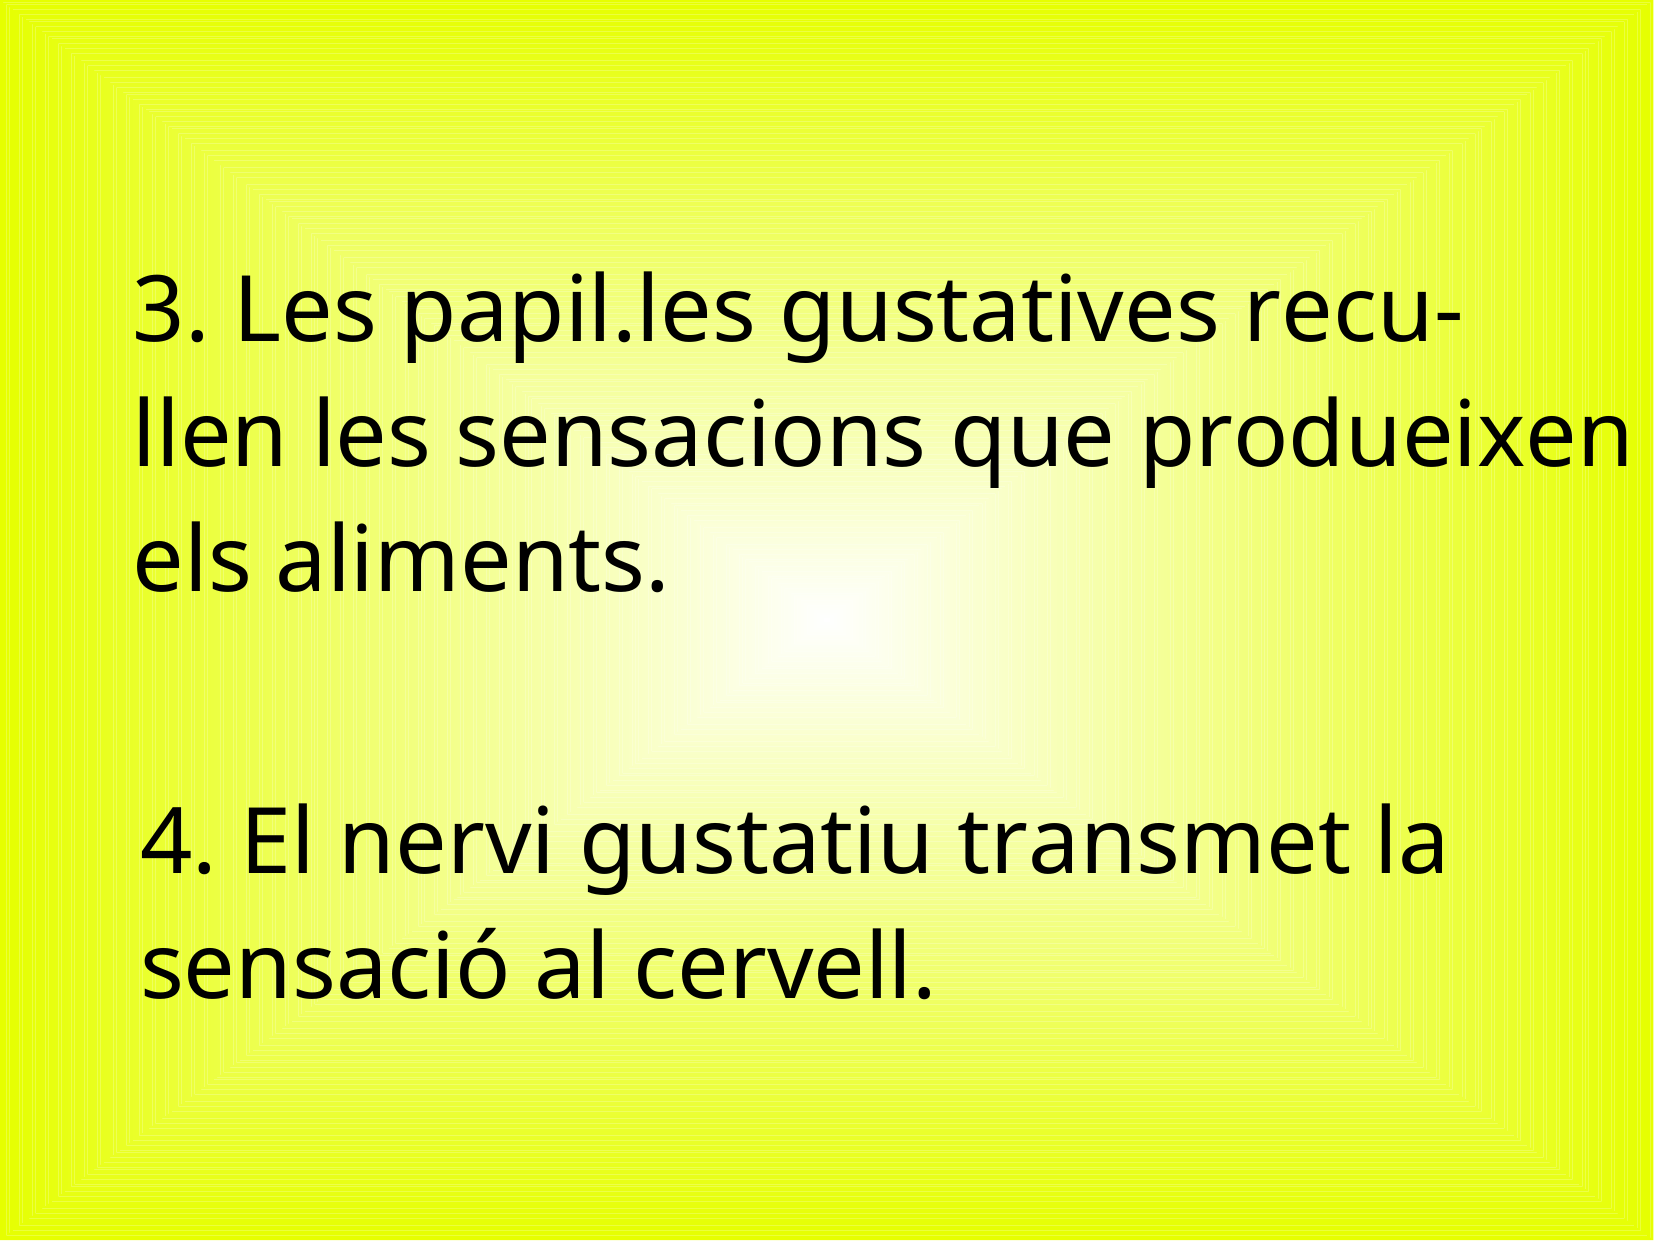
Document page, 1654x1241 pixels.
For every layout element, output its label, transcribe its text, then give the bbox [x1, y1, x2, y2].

text_box 3. Les papil.les gustatives recu- llen les sensacions que produeixen els aliments. [118, 236, 1621, 635]
text_box 4. El nervi gustatiu transmet la sensació al cervell. [125, 767, 1506, 1039]
